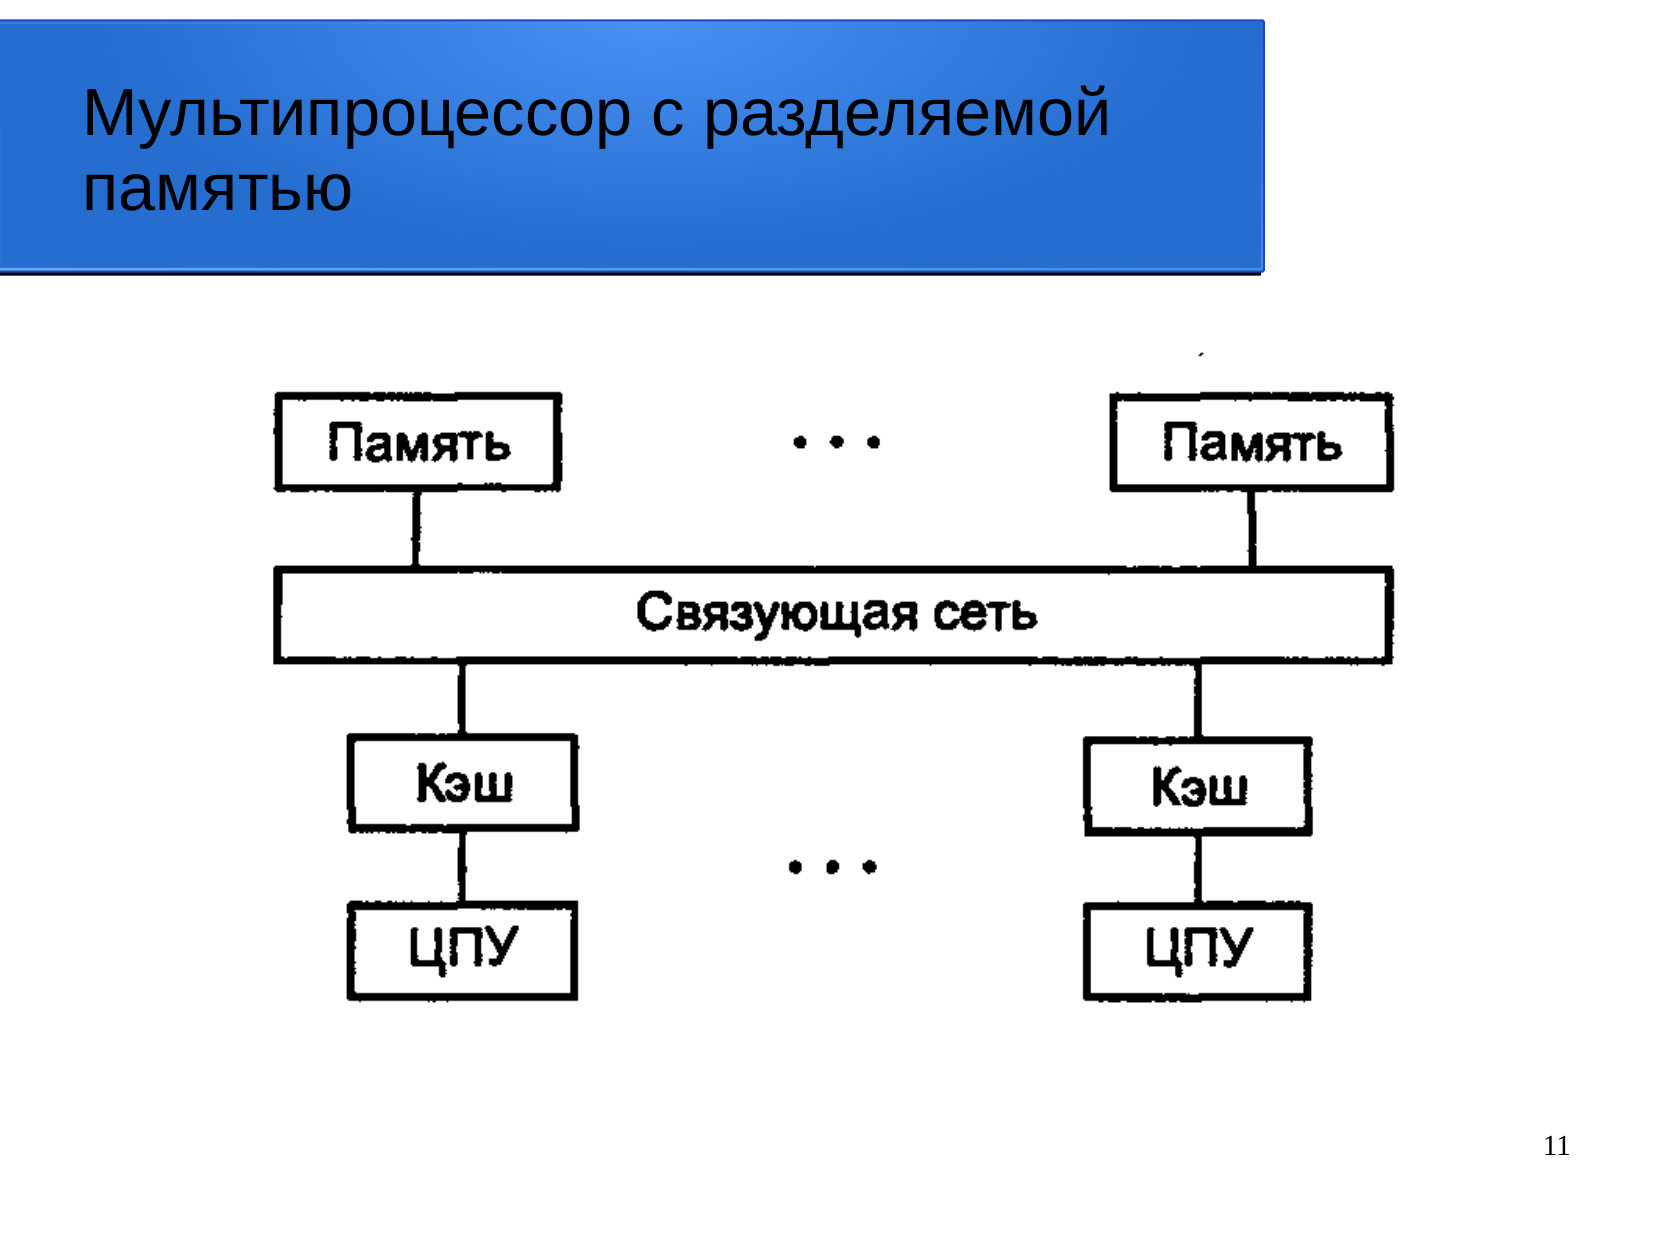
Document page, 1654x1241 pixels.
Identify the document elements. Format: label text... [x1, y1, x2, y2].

picture [236, 350, 1435, 1034]
title Мультипроцессор с разделяемой памятью [82, 47, 1235, 252]
